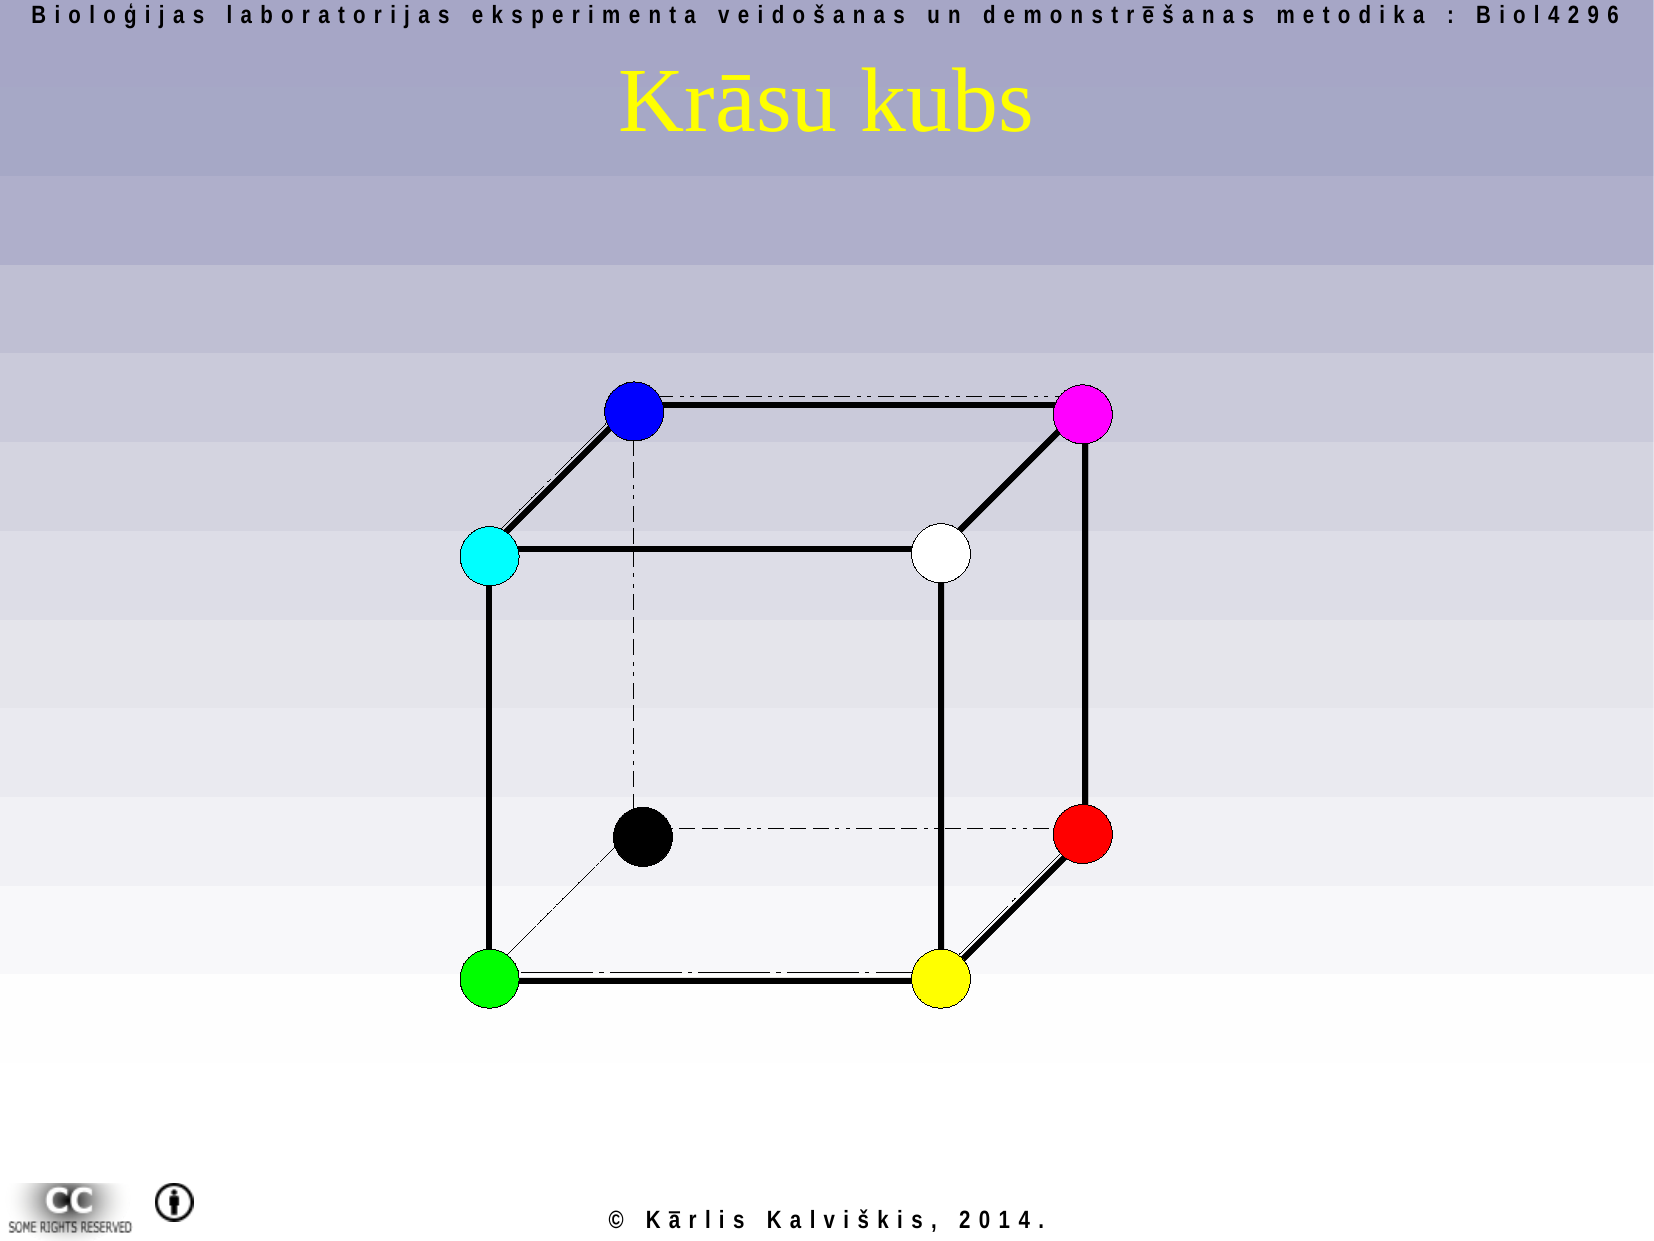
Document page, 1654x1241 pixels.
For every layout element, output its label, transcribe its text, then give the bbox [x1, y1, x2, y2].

picture [0, 0, 1654, 1241]
text_box [1053, 804, 1113, 864]
text_box [460, 526, 520, 586]
text_box [460, 949, 520, 1009]
text_box [911, 523, 971, 583]
text_box [604, 381, 664, 441]
text_box [911, 949, 971, 1009]
text_box [613, 807, 673, 867]
text_box [1053, 384, 1113, 444]
title Krāsu kubs [29, 49, 1625, 296]
